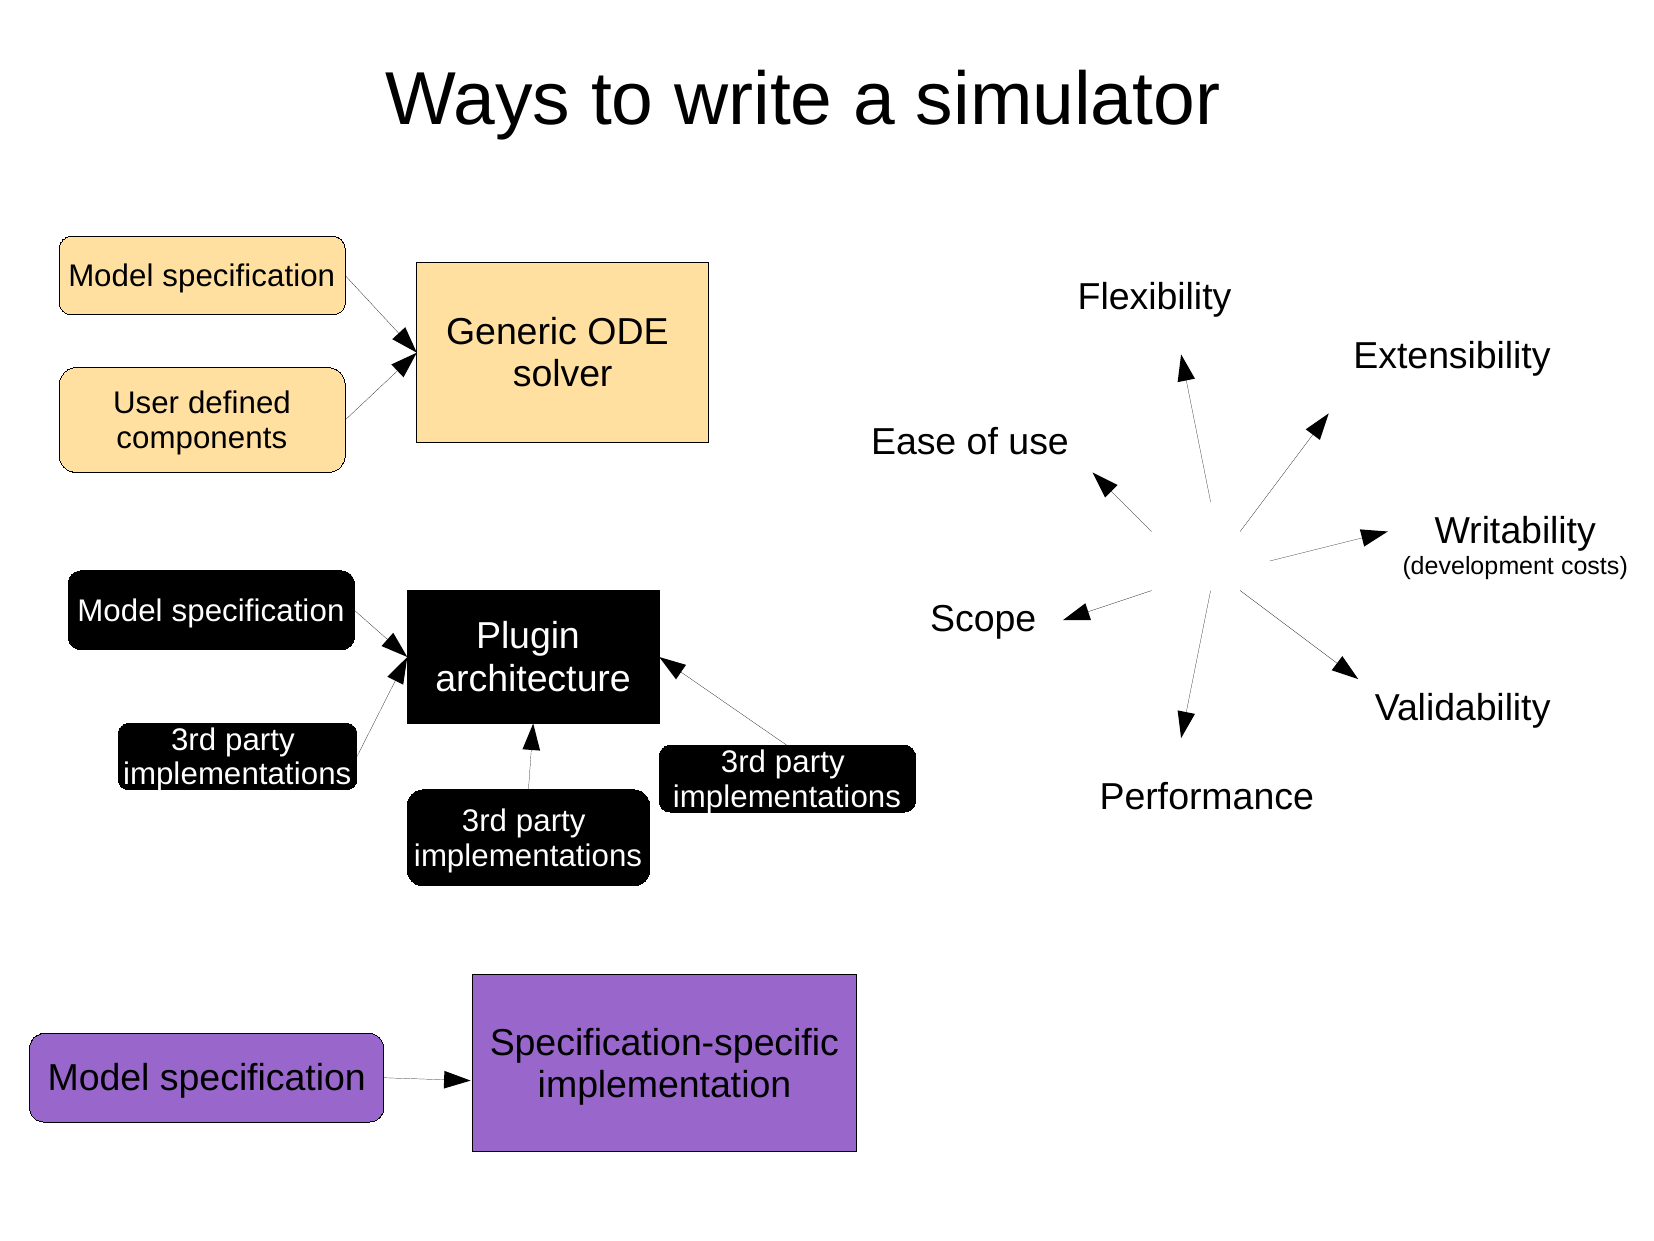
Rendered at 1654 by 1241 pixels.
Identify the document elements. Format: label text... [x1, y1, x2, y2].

text_box 3rd party implementations [659, 745, 916, 813]
title Ways to write a simulator [59, 19, 1548, 178]
text_box Specification-specific implementation [472, 974, 857, 1152]
text_box Model specification [59, 236, 346, 315]
text_box 3rd party implementations [118, 723, 357, 790]
text_box Model specification [68, 570, 355, 650]
text_box 3rd party implementations [407, 789, 650, 886]
text_box Writability (development costs) [1387, 501, 1643, 595]
text_box Plugin architecture [407, 590, 660, 724]
text_box Scope [915, 590, 1052, 652]
text_box User defined components [59, 367, 346, 473]
text_box Model specification [29, 1033, 384, 1123]
text_box Validability [1360, 679, 1567, 741]
text_box Ease of use [856, 413, 1084, 475]
text_box Extensibility [1338, 327, 1566, 389]
text_box Flexibility [1062, 267, 1246, 330]
text_box Generic ODE solver [416, 262, 709, 443]
text_box Performance [1084, 767, 1329, 830]
